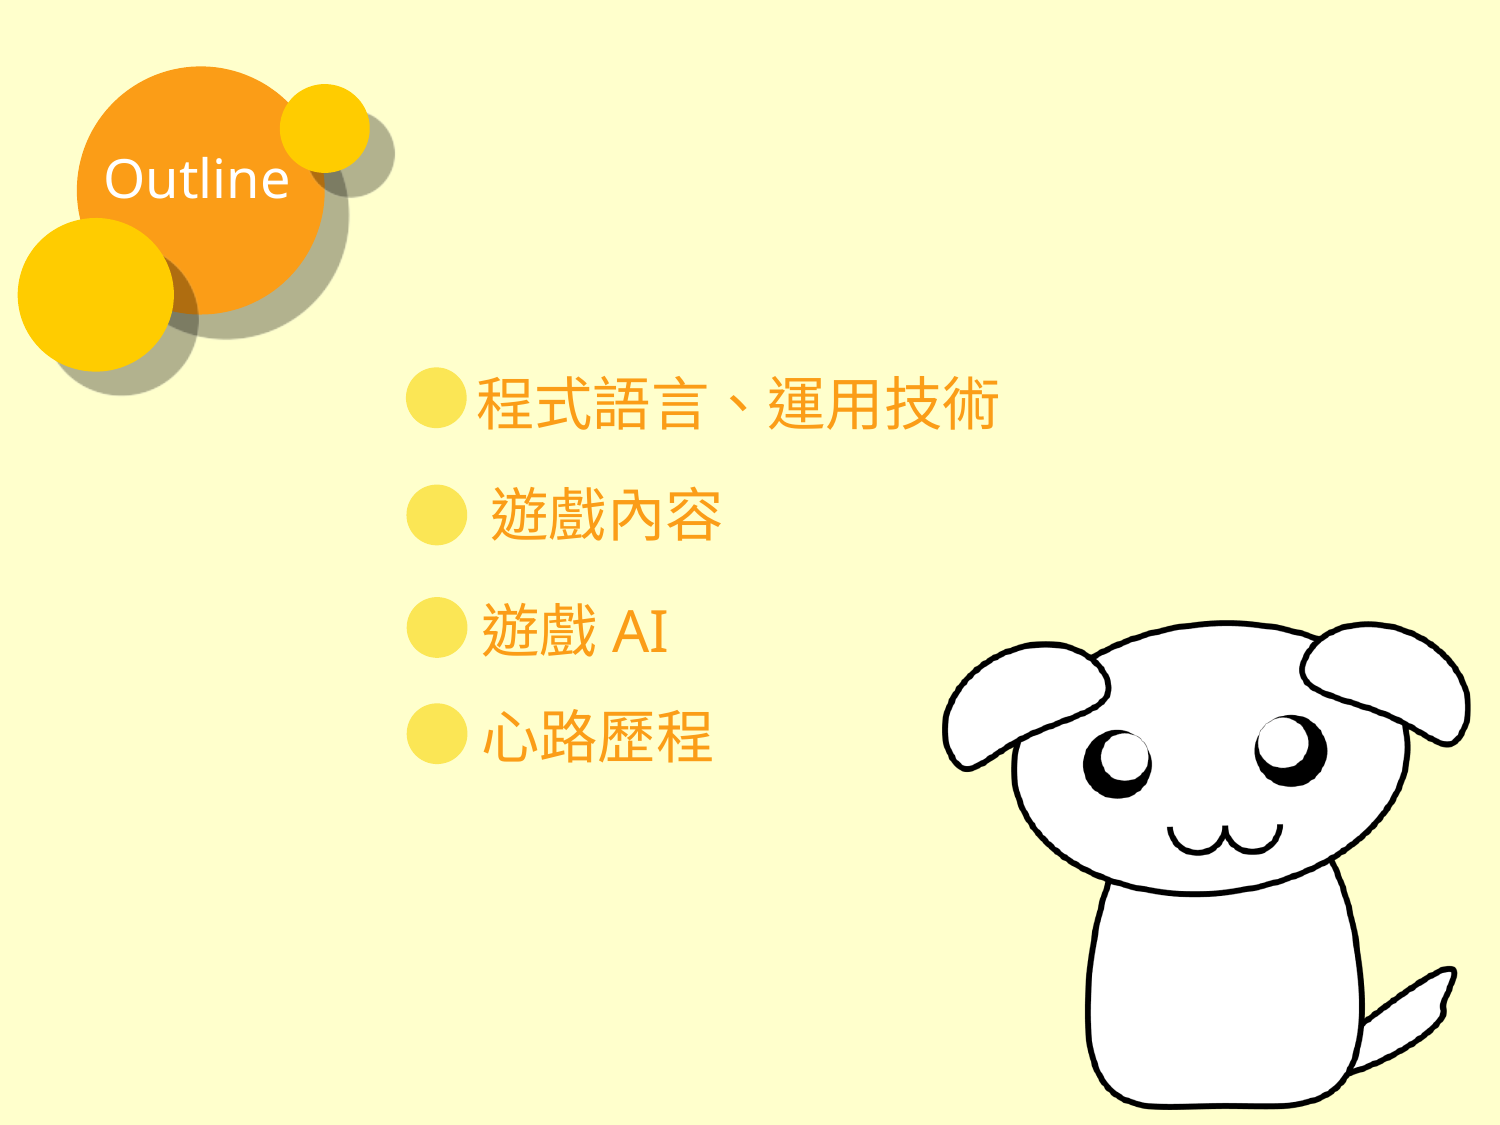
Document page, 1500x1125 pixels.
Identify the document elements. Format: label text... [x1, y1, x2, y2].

text_box [406, 368, 461, 428]
text_box Outline [88, 137, 539, 218]
picture [915, 557, 1471, 1110]
text_box 心路歷程 [466, 692, 733, 779]
text_box [407, 597, 466, 658]
text_box 遊戲內容 [448, 471, 869, 558]
text_box 遊戲AI [466, 586, 676, 672]
text_box [407, 704, 466, 764]
text_box 程式語言、運用技術 [461, 359, 1033, 446]
text_box [88, 66, 370, 137]
text_box [17, 139, 322, 372]
text_box [407, 485, 448, 545]
